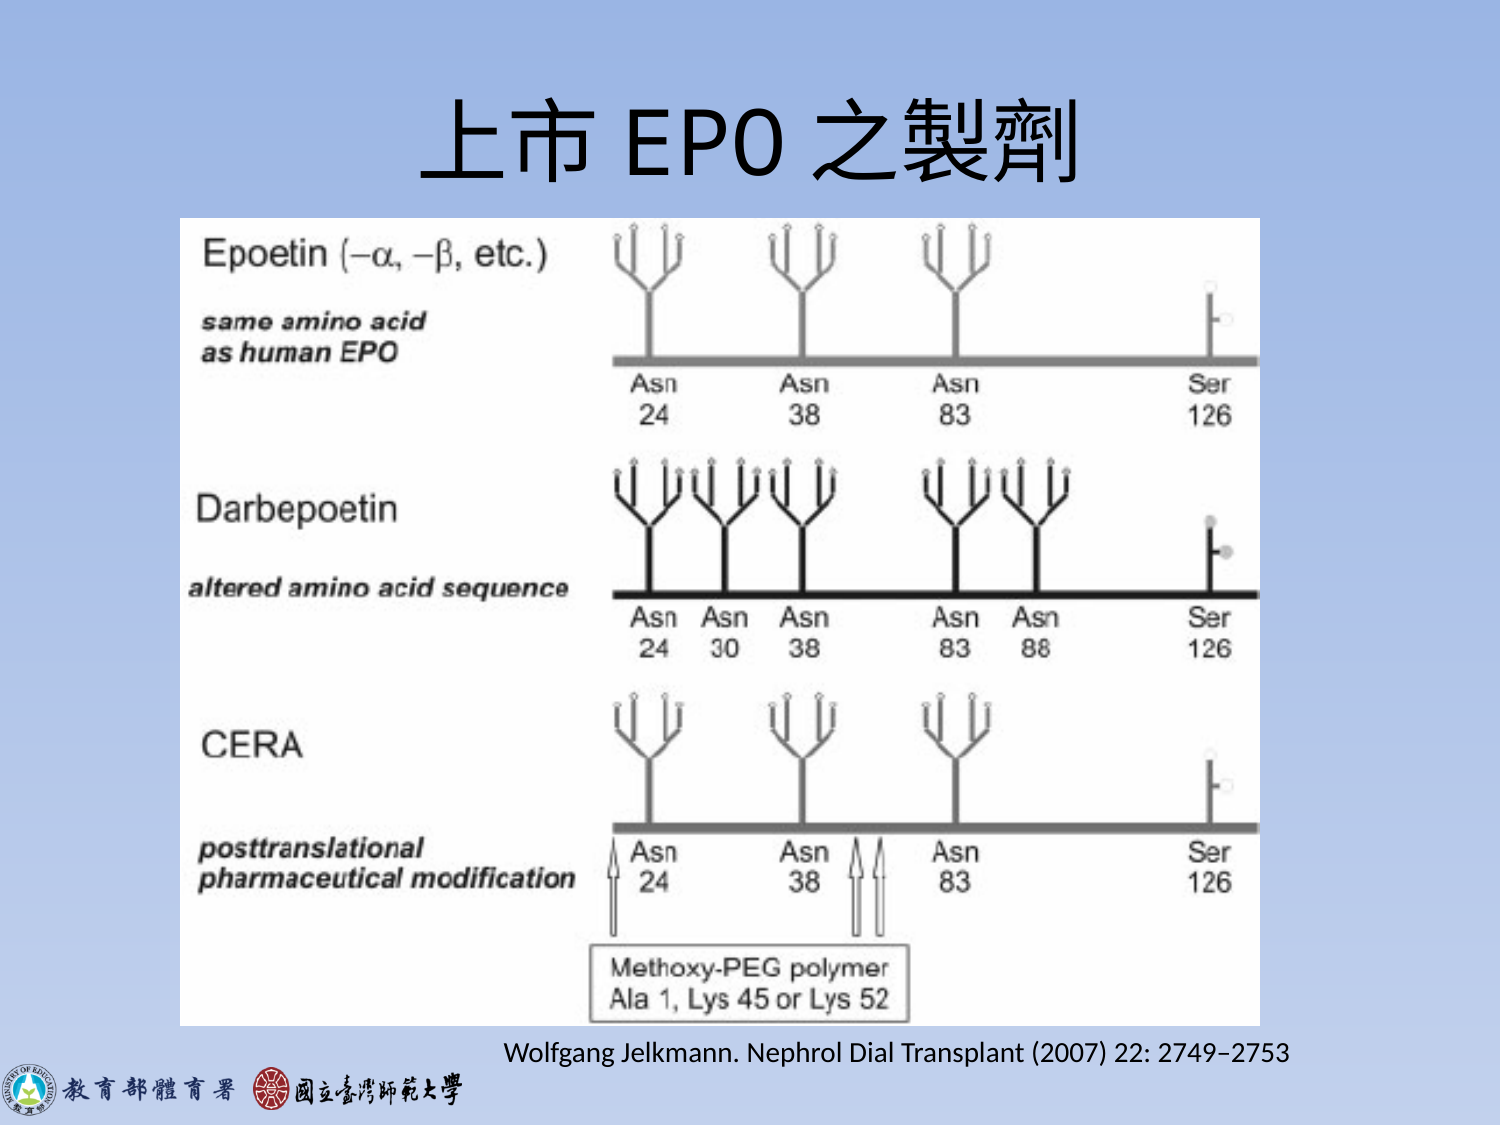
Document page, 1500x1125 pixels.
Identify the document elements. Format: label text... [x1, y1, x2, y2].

title 上市EPO之製劑 [75, 45, 1426, 233]
picture [180, 218, 1260, 1026]
text_box Wolfgang Jelkmann. Nephrol Dial Transplant (2007) 22: 2749–2753 [489, 1025, 1306, 1076]
